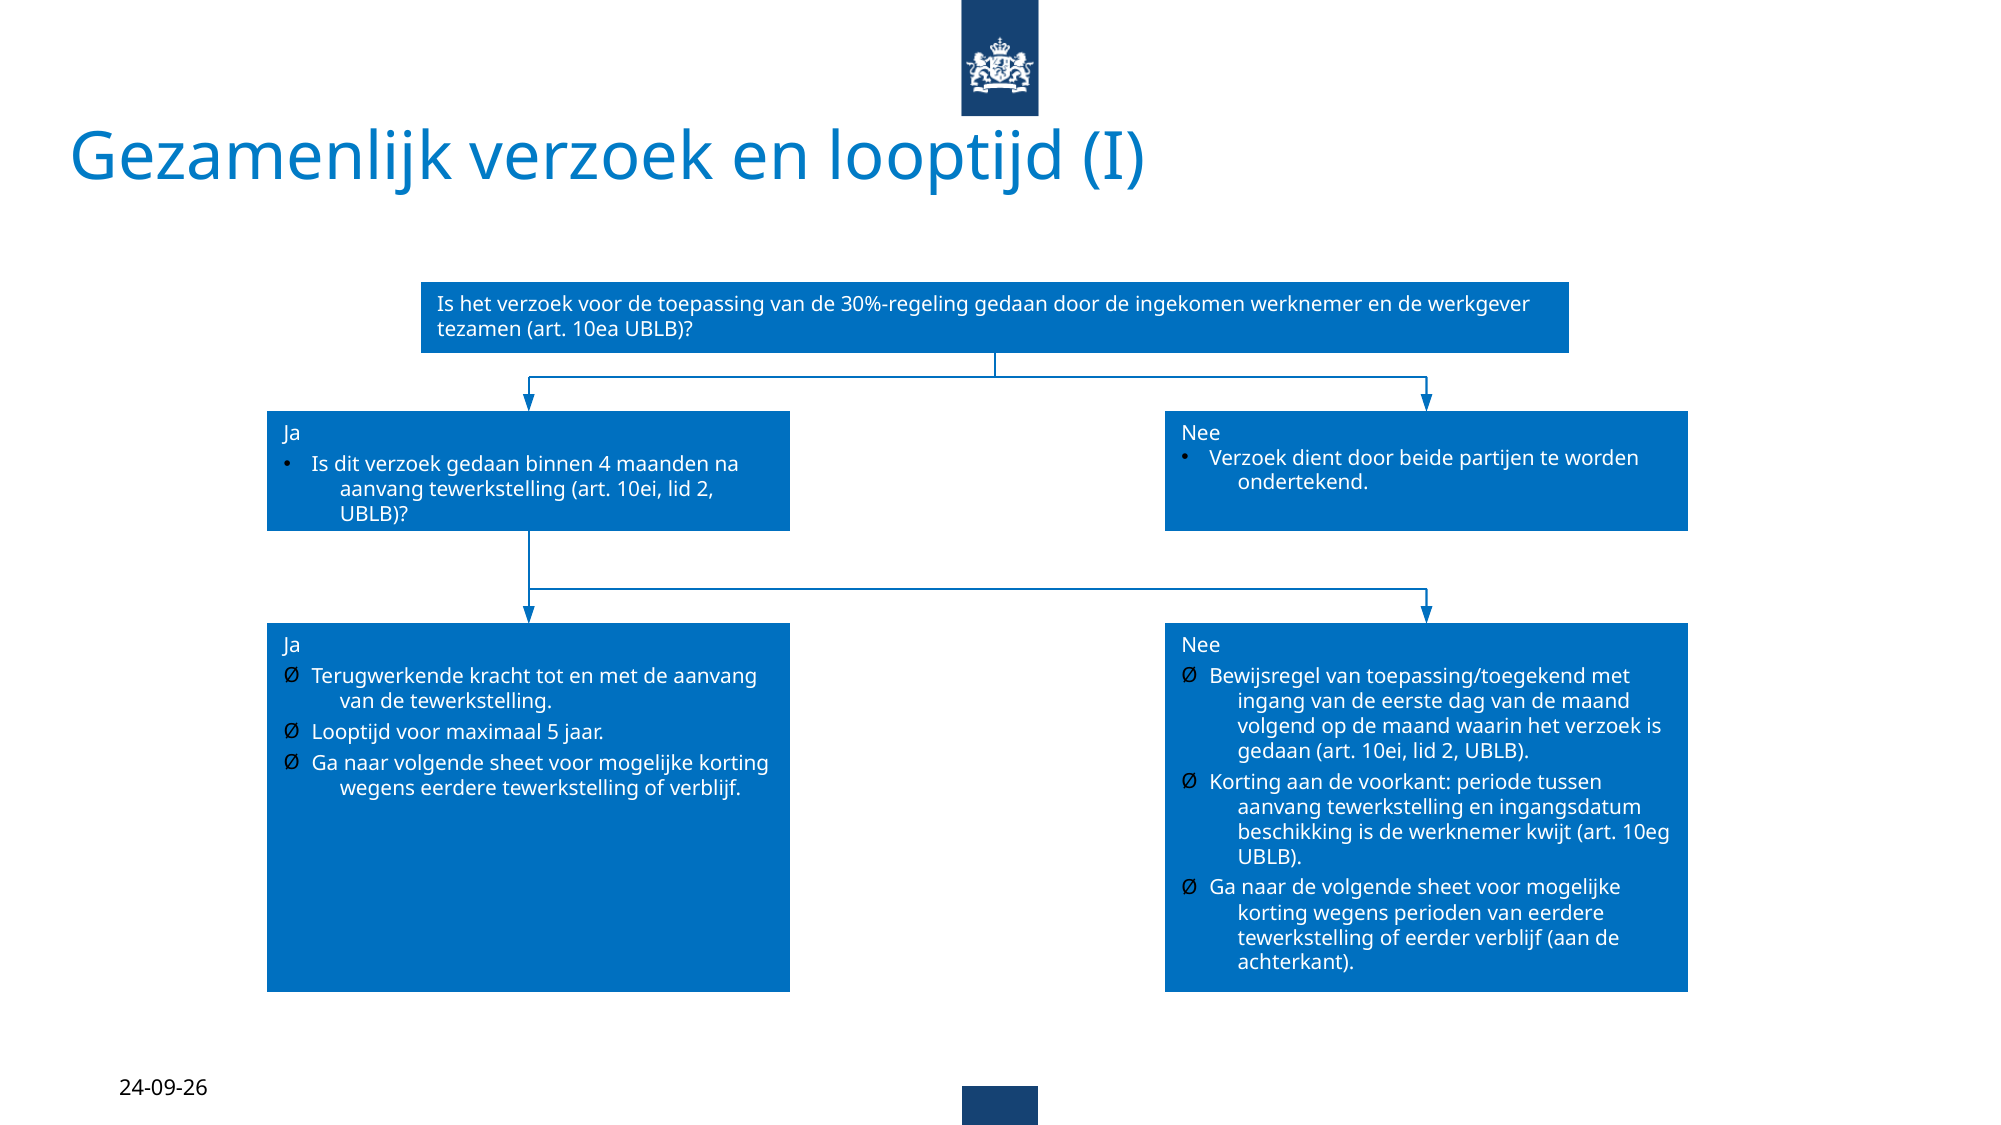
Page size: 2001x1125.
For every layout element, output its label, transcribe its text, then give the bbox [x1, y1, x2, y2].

title Gezamenlijk verzoek en looptijd (I) [55, 106, 1437, 202]
text_box Nee Bewijsregel van toepassing/toegekend met ingang van de eerste dag van de maand volgend op de maand waarin het verzoek is gedaan (art. 10ei, lid 2, UBLB). Korting aan de voorkant: periode tussen aanvang tewerkstelling en ingangsdatum beschikking is de werknemer kwijt (art. 10eg UBLB). Ga naar de volgende sheet voor mogelijke korting wegens perioden van eerdere tewerkstelling of eerder verblijf (aan de achterkant). [1166, 624, 1687, 991]
text_box Ja Is dit verzoek gedaan binnen 4 maanden na aanvang tewerkstelling (art. 10ei, lid 2, UBLB)? [269, 412, 789, 530]
text_box 13 november 2019 [104, 1073, 925, 1117]
text_box Nee Verzoek dient door beide partijen te worden ondertekend. [1166, 412, 1687, 530]
text_box Ja Terugwerkende kracht tot en met de aanvang van de tewerkstelling. Looptijd voor maximaal 5 jaar. Ga naar volgende sheet voor mogelijke korting wegens eerdere tewerkstelling of verblijf. [269, 624, 789, 991]
text_box Is het verzoek voor de toepassing van de 30%-regeling gedaan door de ingekomen werknemer en de werkgever tezamen (art. 10ea UBLB)? [422, 283, 1568, 352]
